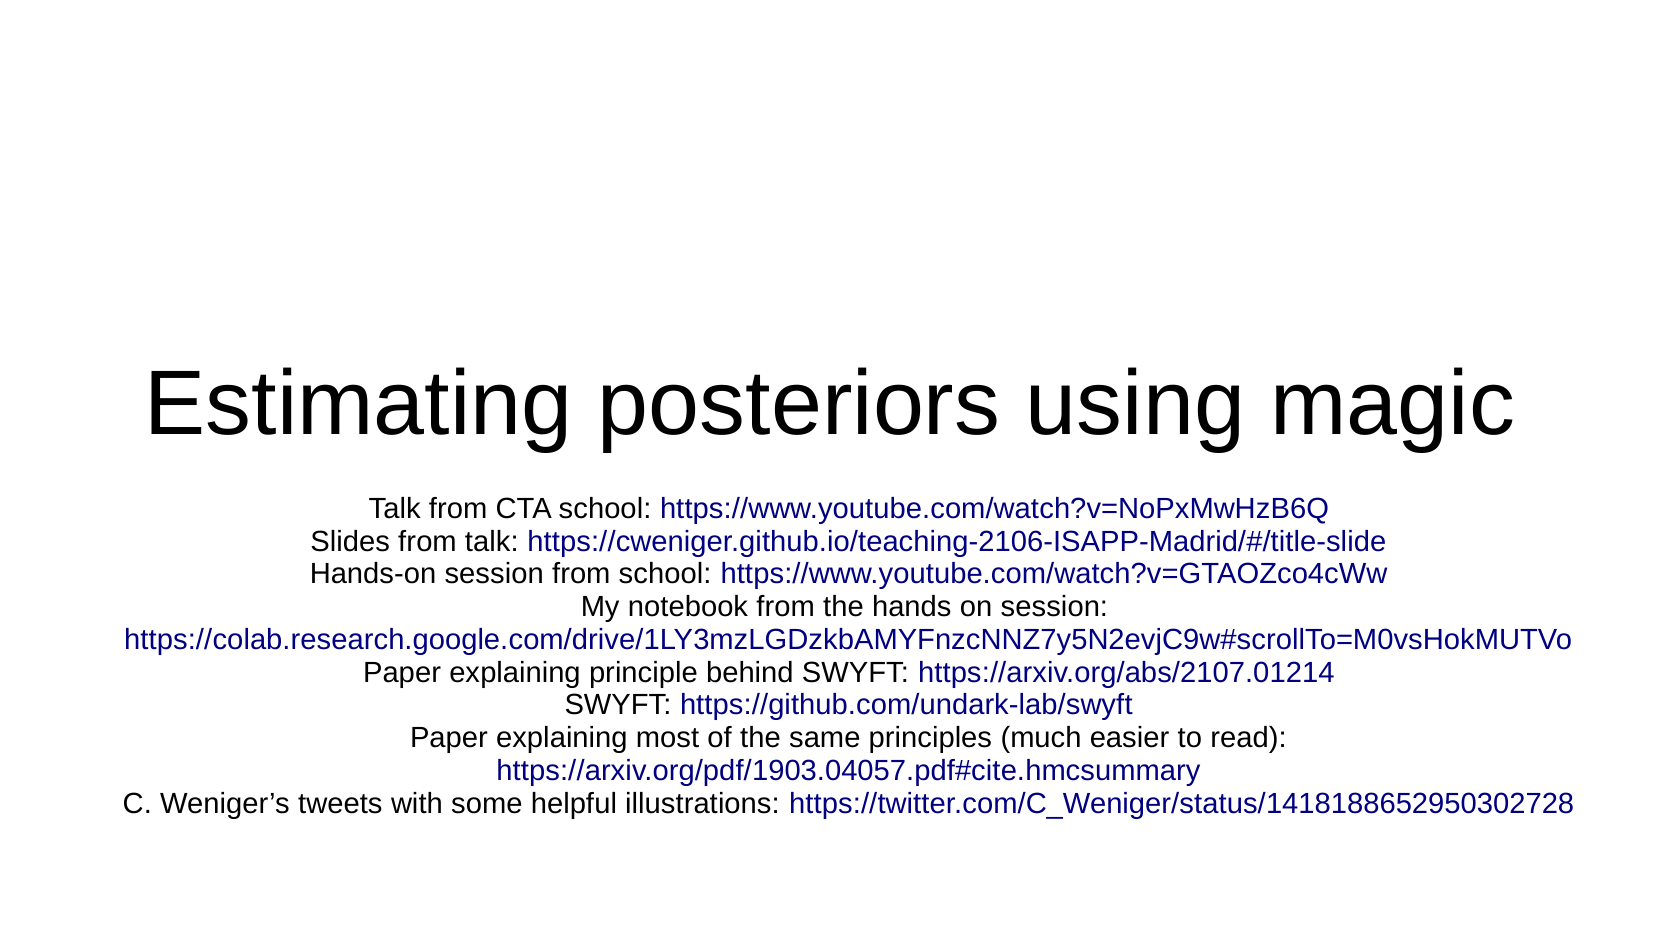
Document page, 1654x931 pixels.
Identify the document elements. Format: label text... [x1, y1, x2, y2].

title Talk from CTA school: https://www.youtube.com/watch?v=NoPxMwHzB6Q Slides from talk: https://cweniger.github.io/teaching-2106-ISAPP-Madrid/#/title-slide Hands-on session from school: https://www.youtube.com/watch?v=GTAOZco4cWw My notebook from the hands on session: https://colab.research.google.com/drive/1LY3mzLGDzkbAMYFnzcNNZ7y5N2evjC9w#scrollTo=M0vsHokMUTVo Paper explaining principle behind SWYFT: https://arxiv.org/abs/2107.01214 SWYFT: https://github.com/undark-lab/swyft Paper explaining most of the same principles (much easier to read):https://arxiv.org/pdf/1903.04057.pdf#cite.hmcsummary C. Weniger’s tweets with some helpful illustrations: https://twitter.com/C_Weniger/status/1418188652950302728 [105, 491, 1594, 918]
title Estimating posteriors using magic [86, 324, 1576, 481]
